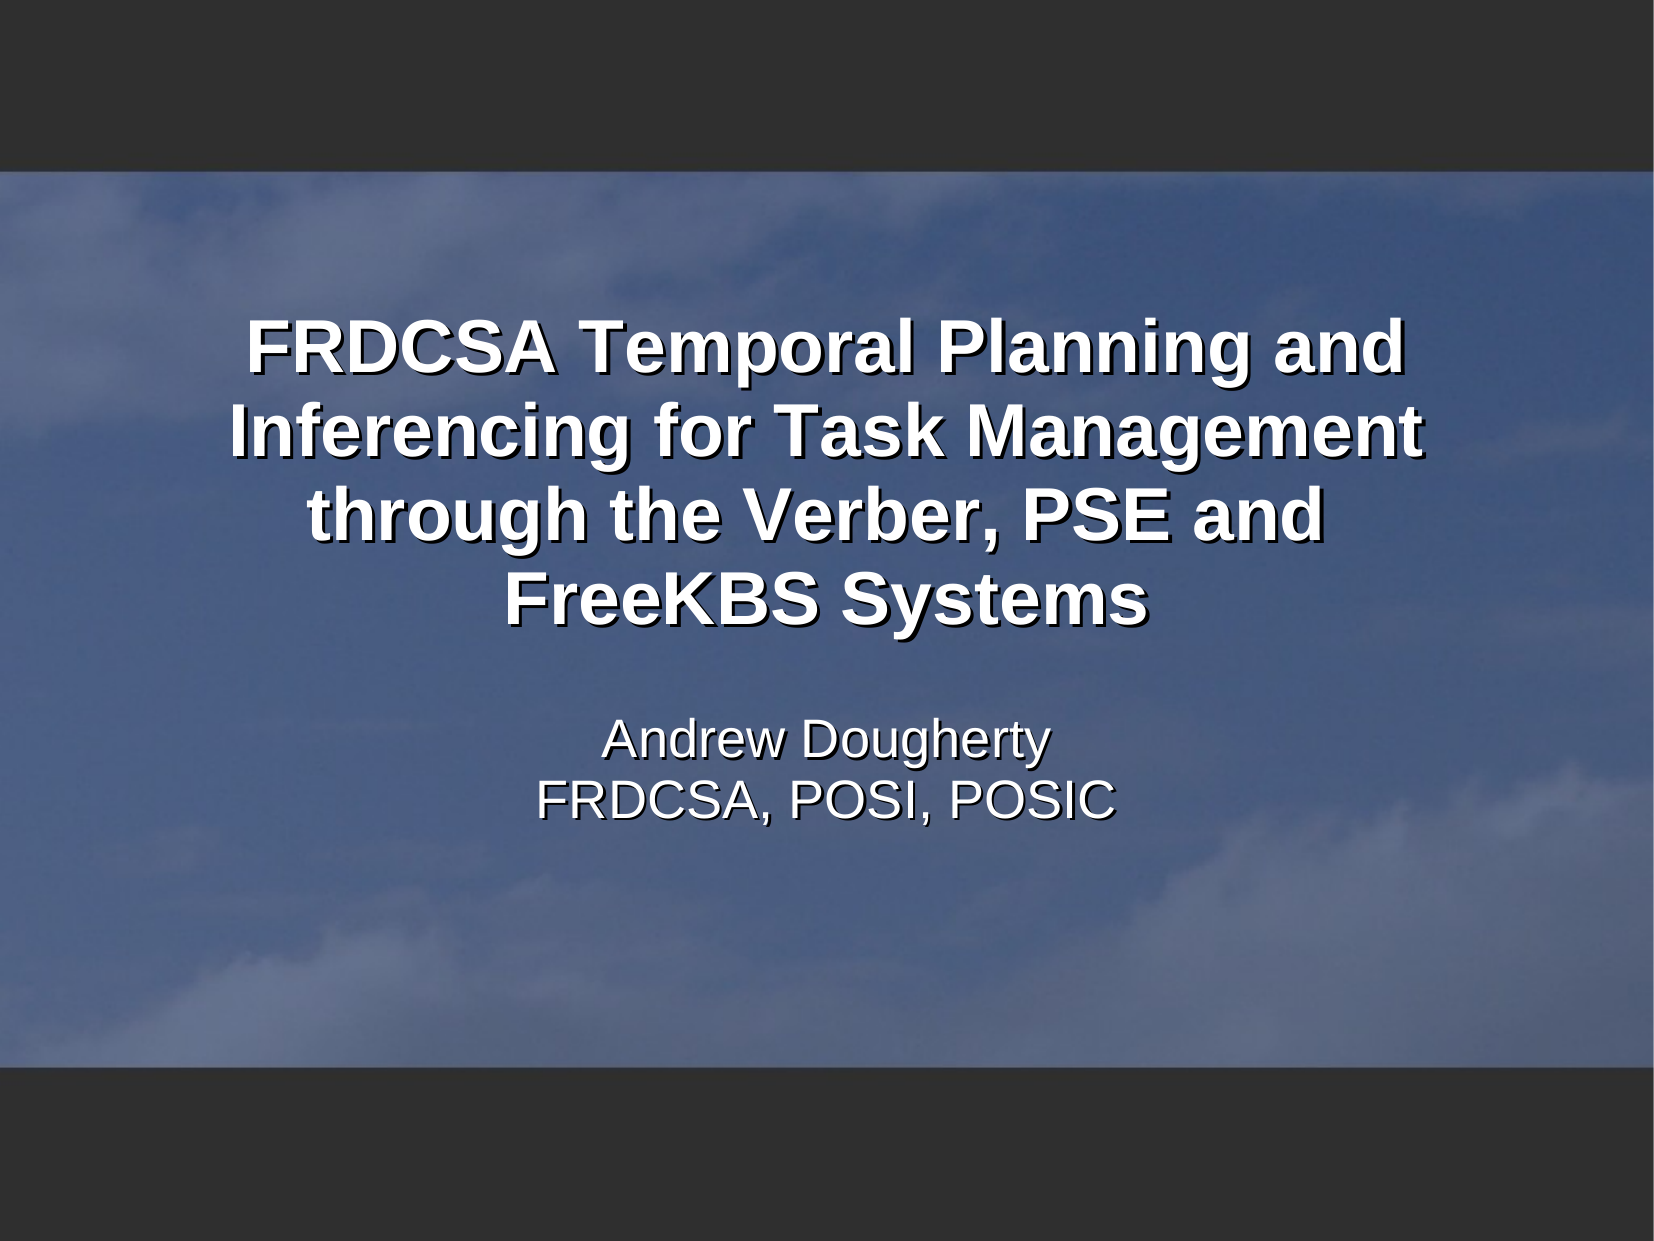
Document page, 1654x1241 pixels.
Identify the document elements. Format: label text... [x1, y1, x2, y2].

subtitle Andrew Dougherty FRDCSA, POSI, POSIC [88, 587, 1565, 830]
title FRDCSA Temporal Planning and Inferencing for Task Management through the Verber, PSE and FreeKBS Systems [88, 304, 1565, 587]
picture [0, 0, 1654, 1241]
